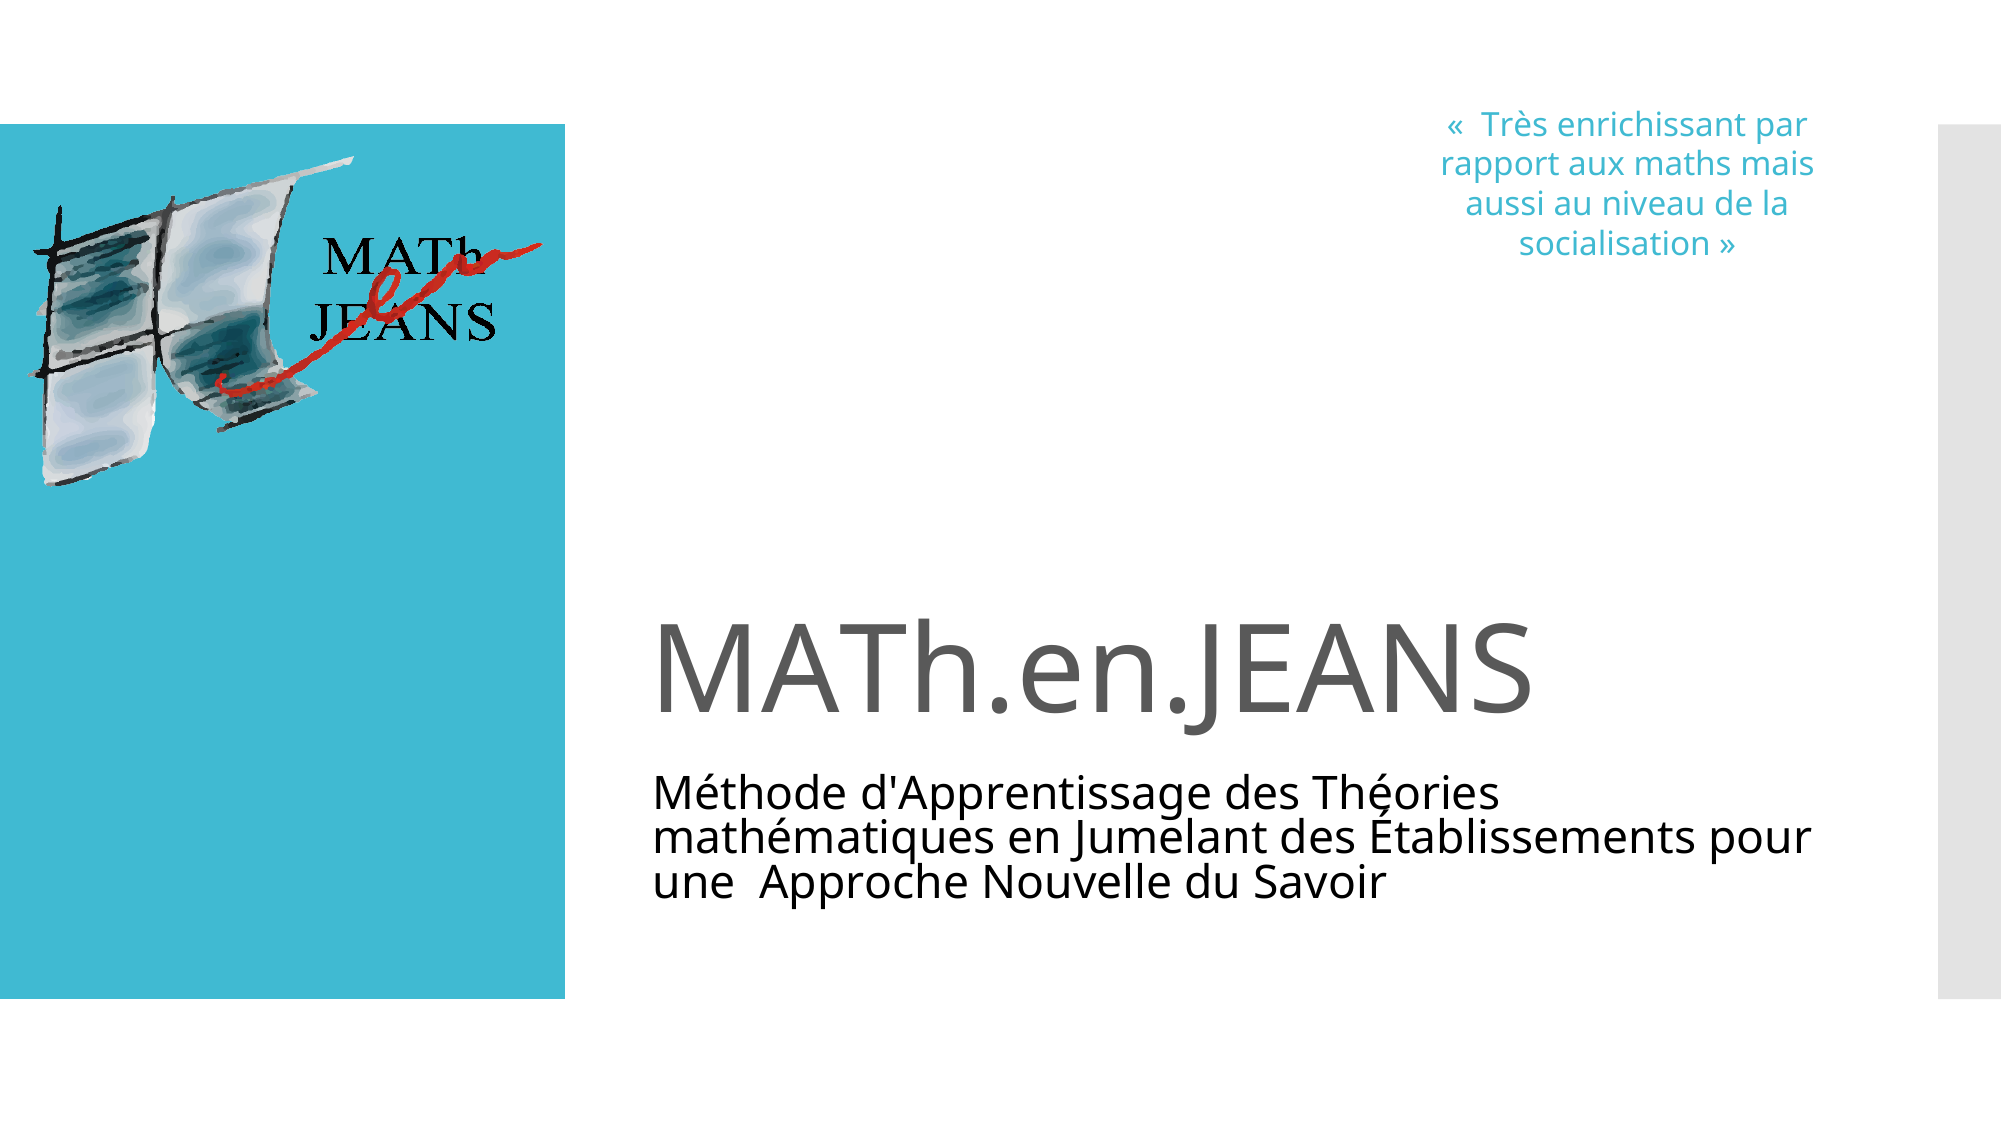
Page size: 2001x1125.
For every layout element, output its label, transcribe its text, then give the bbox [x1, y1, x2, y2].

picture [11, 135, 559, 506]
text_box « Très enrichissant par rapport aux maths mais aussi au niveau de la socialisation » [1401, 95, 1854, 270]
list Méthode d'Apprentissage des Théories mathématiques en Jumelant des Établissements pour une Approche Nouvelle du Savoir [637, 766, 1838, 917]
title MATh.en.JEANS [634, 213, 1835, 748]
